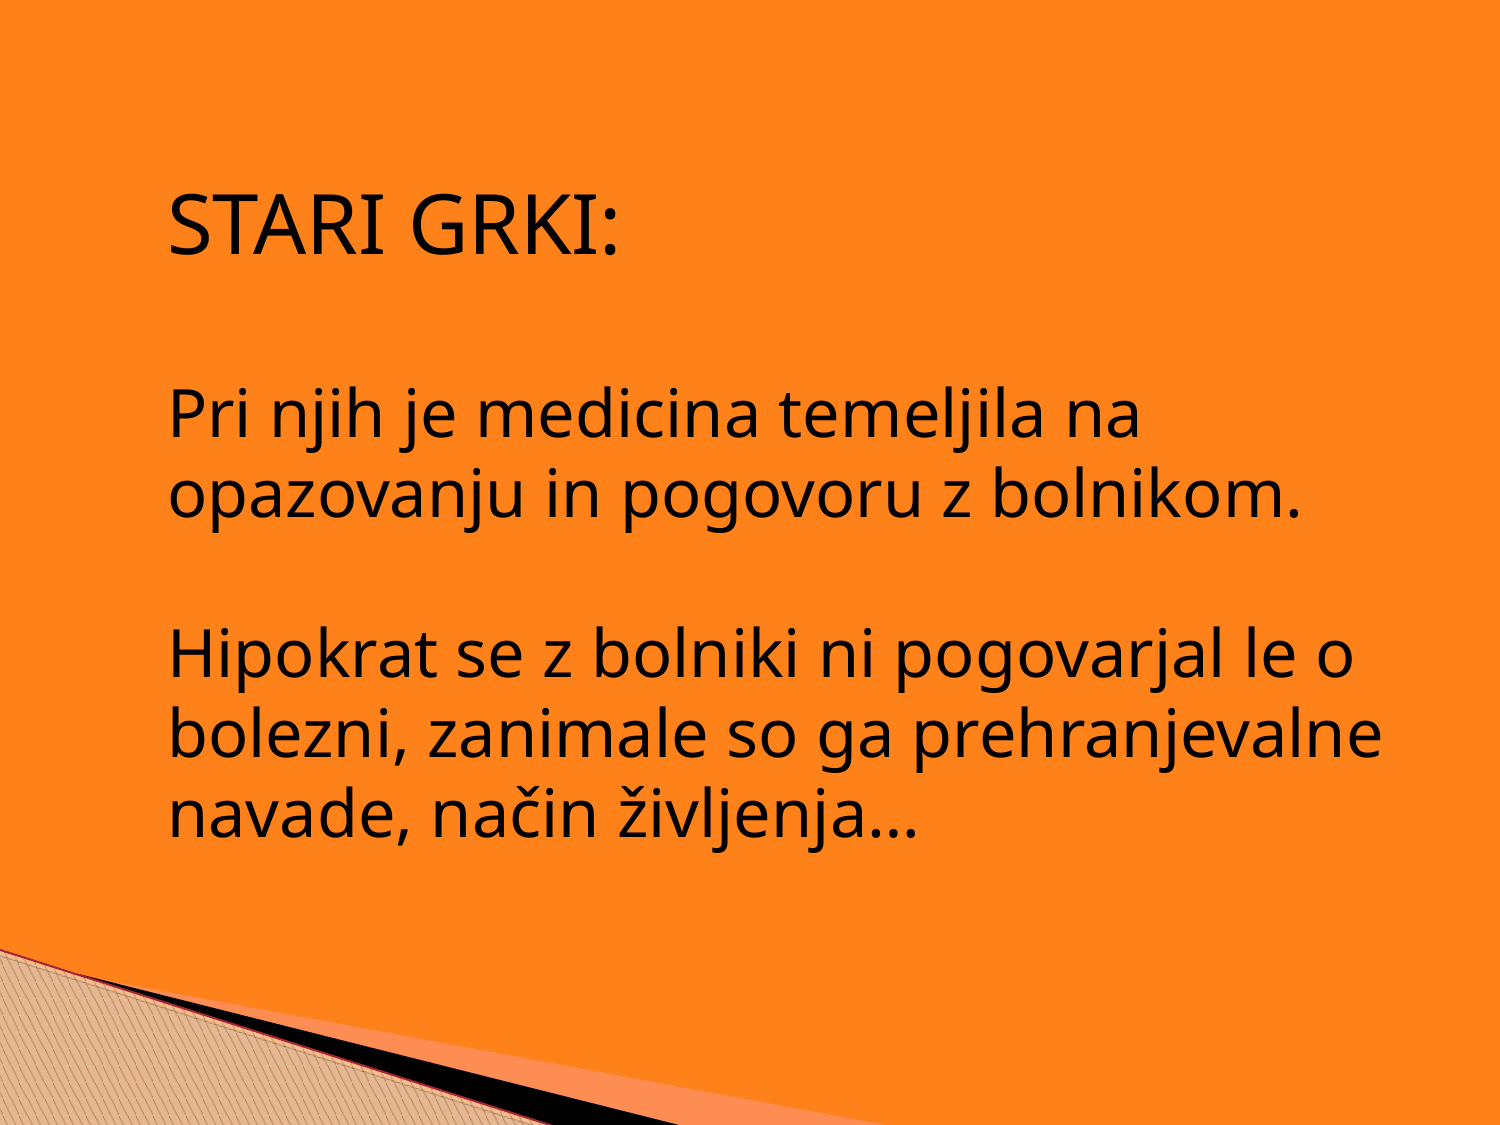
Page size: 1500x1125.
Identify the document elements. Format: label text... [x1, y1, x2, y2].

text_box STARI GRKI: Pri njih je medicina temeljila na opazovanju in pogovoru z bolnikom. Hipokrat se z bolniki ni pogovarjal le o bolezni, zanimale so ga prehranjevalne navade, način življenja… [152, 163, 1407, 859]
